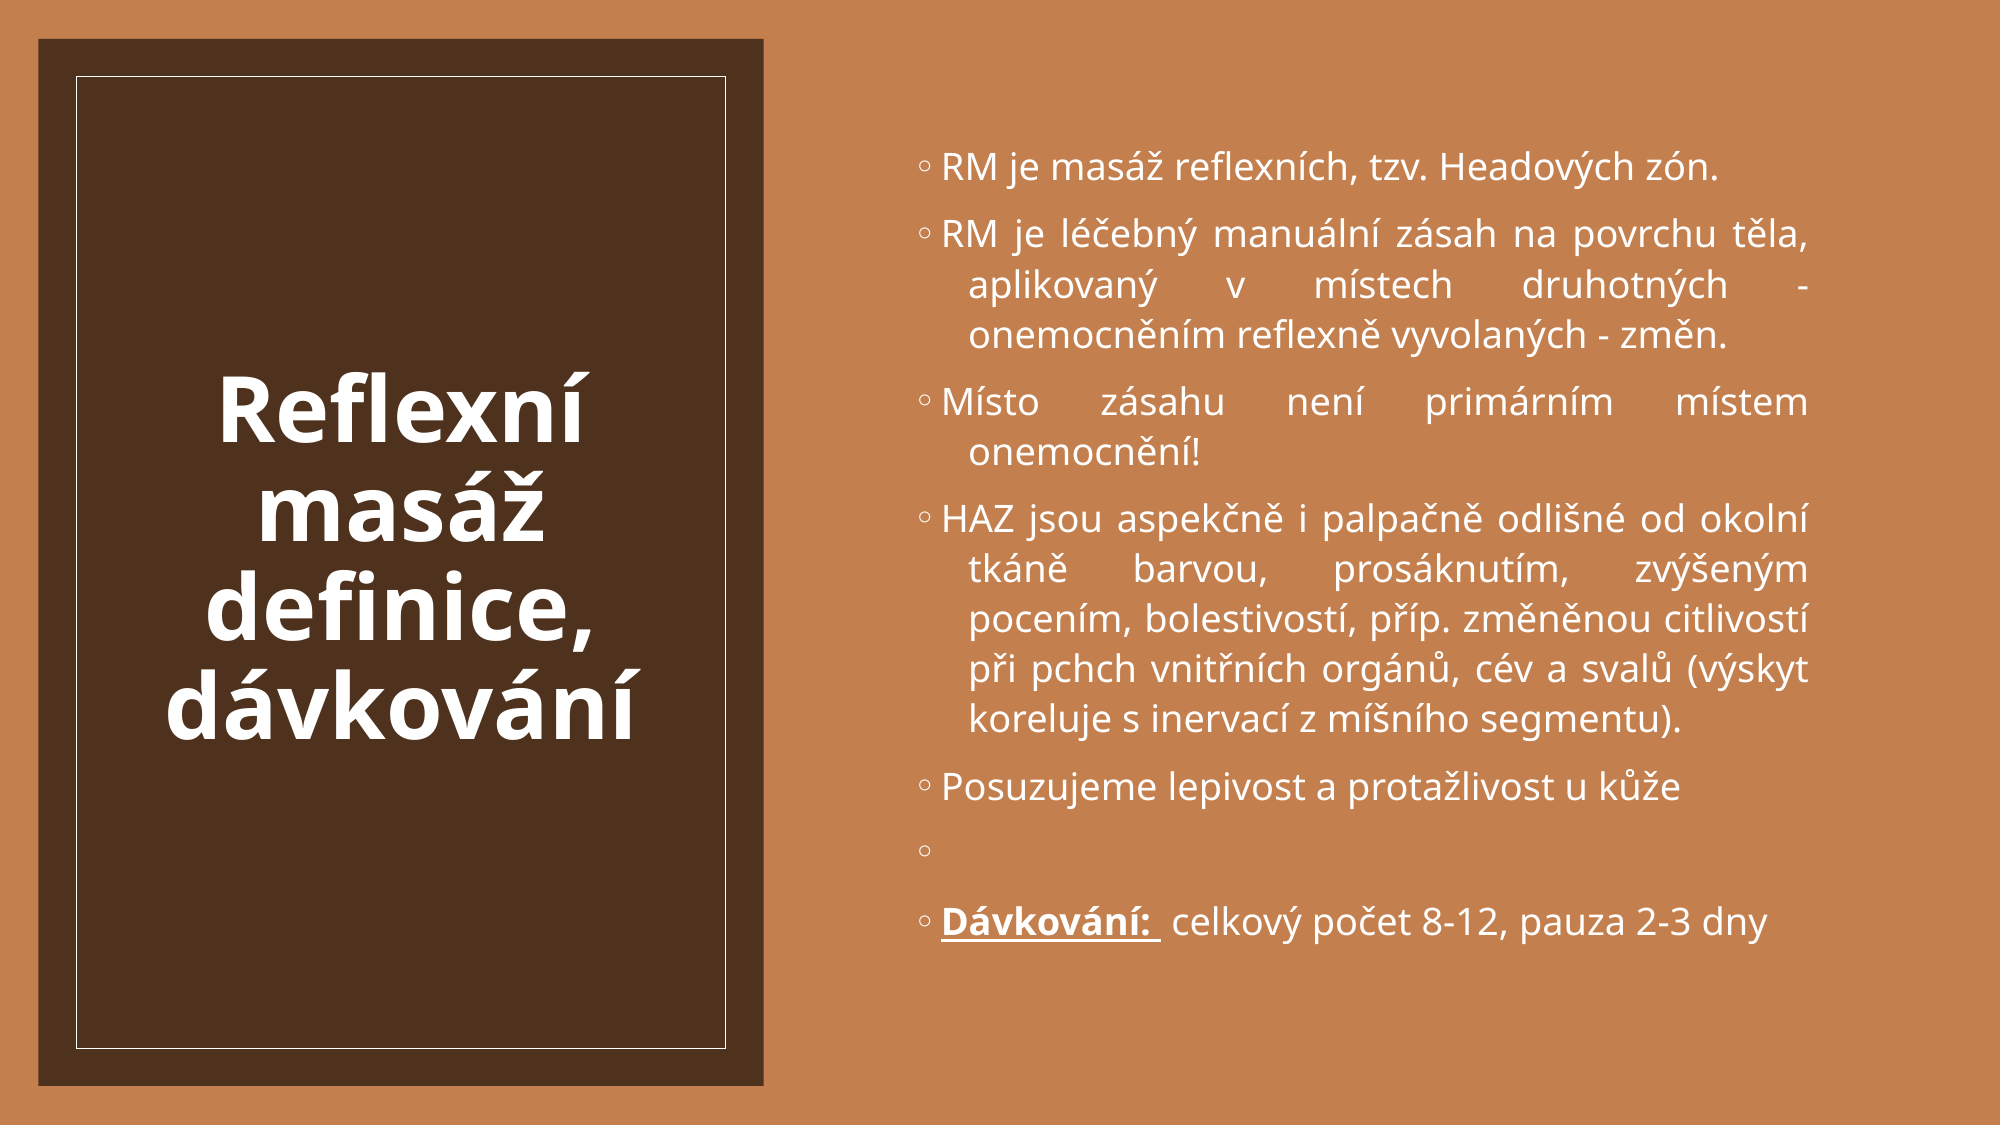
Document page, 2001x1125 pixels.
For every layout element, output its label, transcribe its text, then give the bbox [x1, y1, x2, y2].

title Reflexní masáž definice, dávkování [110, 143, 692, 980]
text_box [0, 0, 2000, 1125]
list RM je masáž reflexních, tzv. Headových zón. RM je léčebný manuální zásah na povrchu těla, aplikovaný v místech druhotných - onemocněním reflexně vyvolaných - změn. Místo zásahu není primárním místem onemocnění! HAZ jsou aspekčně i palpačně odlišné od okolní tkáně barvou, prosáknutím, zvýšeným pocením, bolestivostí, příp. změněnou citlivostí při pchch vnitřních orgánů, cév a svalů (výskyt koreluje s inervací z míšního segmentu). Posuzujeme lepivost a protažlivost u kůže Dávkování: celkový počet 8-12, pauza 2-3 dny [898, 91, 1825, 991]
